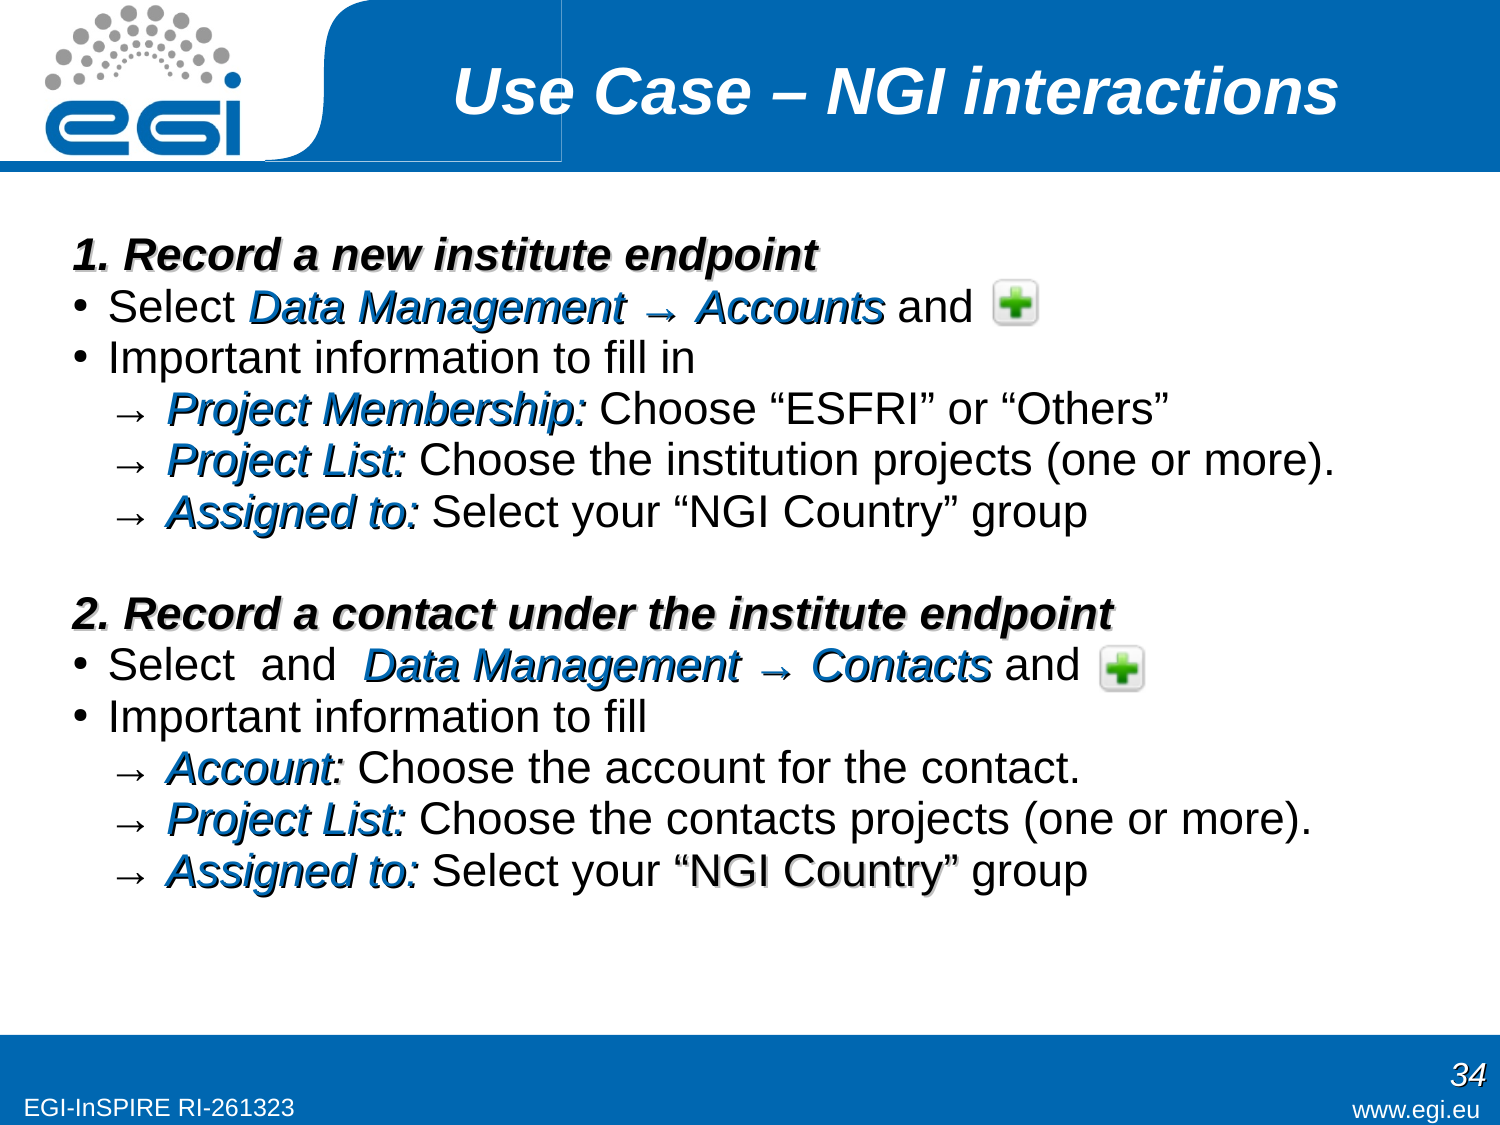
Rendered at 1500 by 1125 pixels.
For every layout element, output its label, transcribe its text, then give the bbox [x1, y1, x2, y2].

picture [1084, 639, 1155, 705]
text_box Use Case – NGI interactions [349, 40, 1446, 135]
picture [977, 273, 1049, 339]
picture [0, 0, 265, 161]
text_box 1. Record a new institute endpoint Select Data Management → Accounts and Important information to fill in → Project Membership: Choose “ESFRI” or “Others” → Project List: Choose the institution projects (one or more). → Assigned to: Select your “NGI Country” group 2. Record a contact under the institute endpoint Select and Data Management → Contacts and Important information to fill → Account: Choose the account for the contact. → Project List: Choose the contacts projects (one or more). → Assigned to: Select your “NGI Country” group [22, 170, 1499, 1008]
